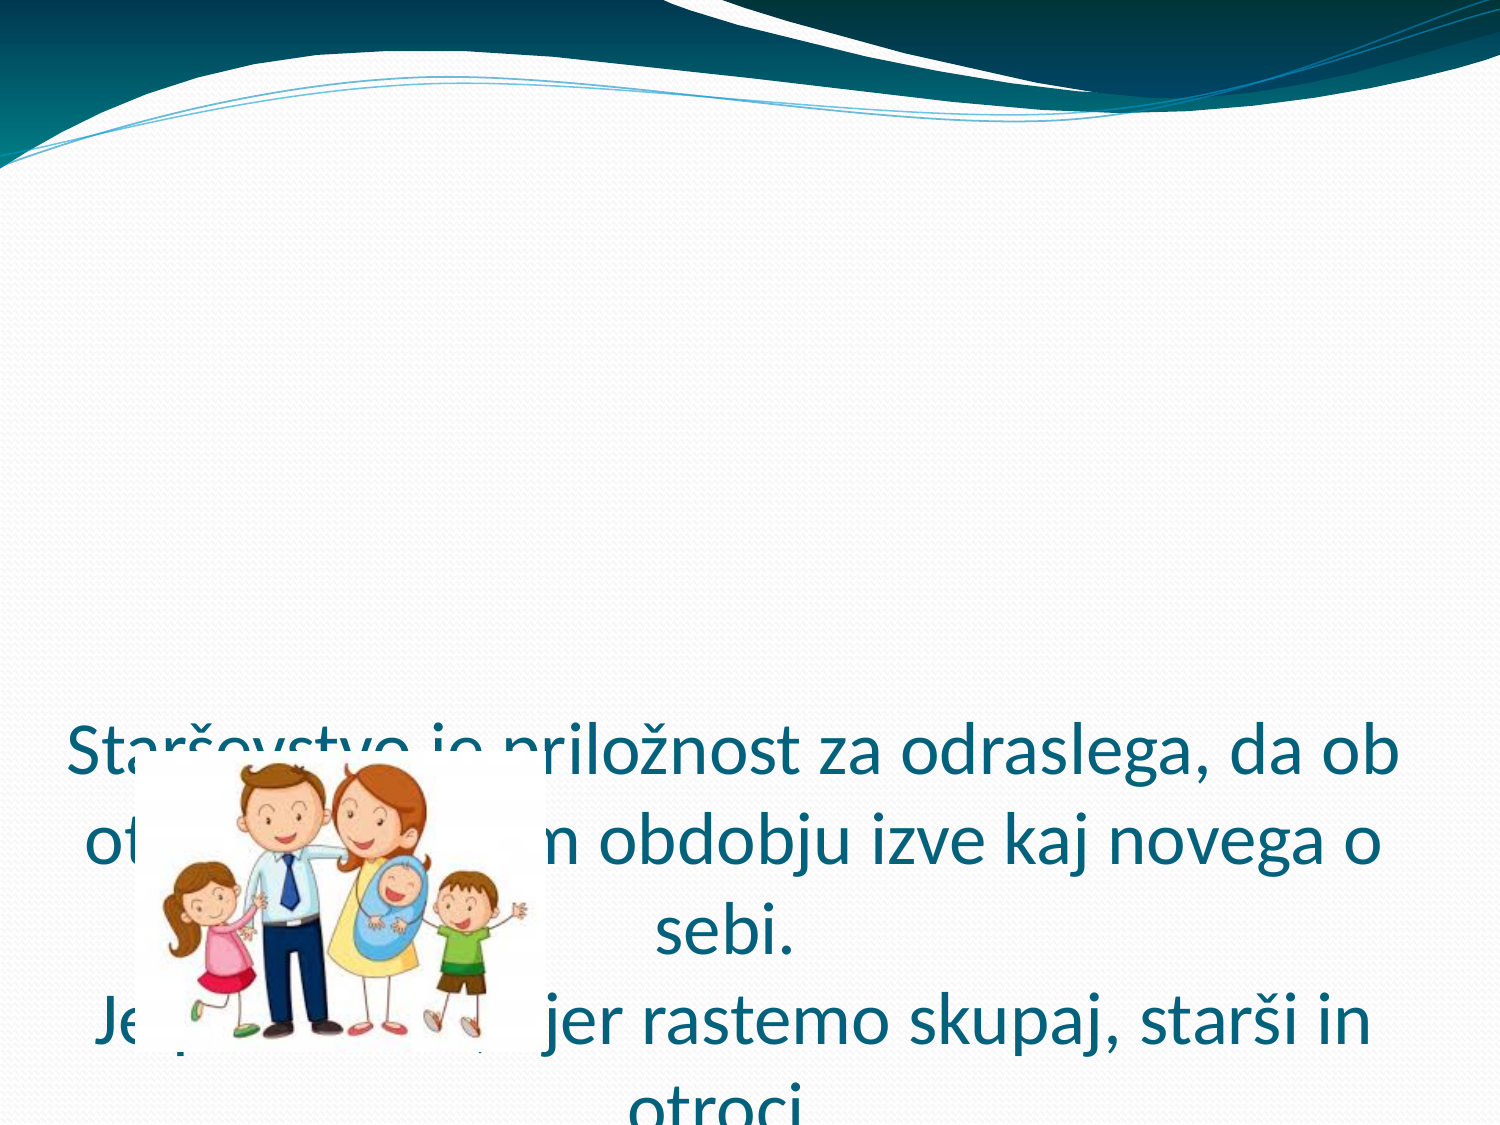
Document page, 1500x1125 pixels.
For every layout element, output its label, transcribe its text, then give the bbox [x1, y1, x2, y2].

picture [135, 751, 546, 1053]
title Starševstvo je priložnost za odraslega, da ob otroku v vsakem obdobju izve kaj novega o sebi. Je priložnost, kjer rastemo skupaj, starši in otroci. [53, 692, 1416, 858]
